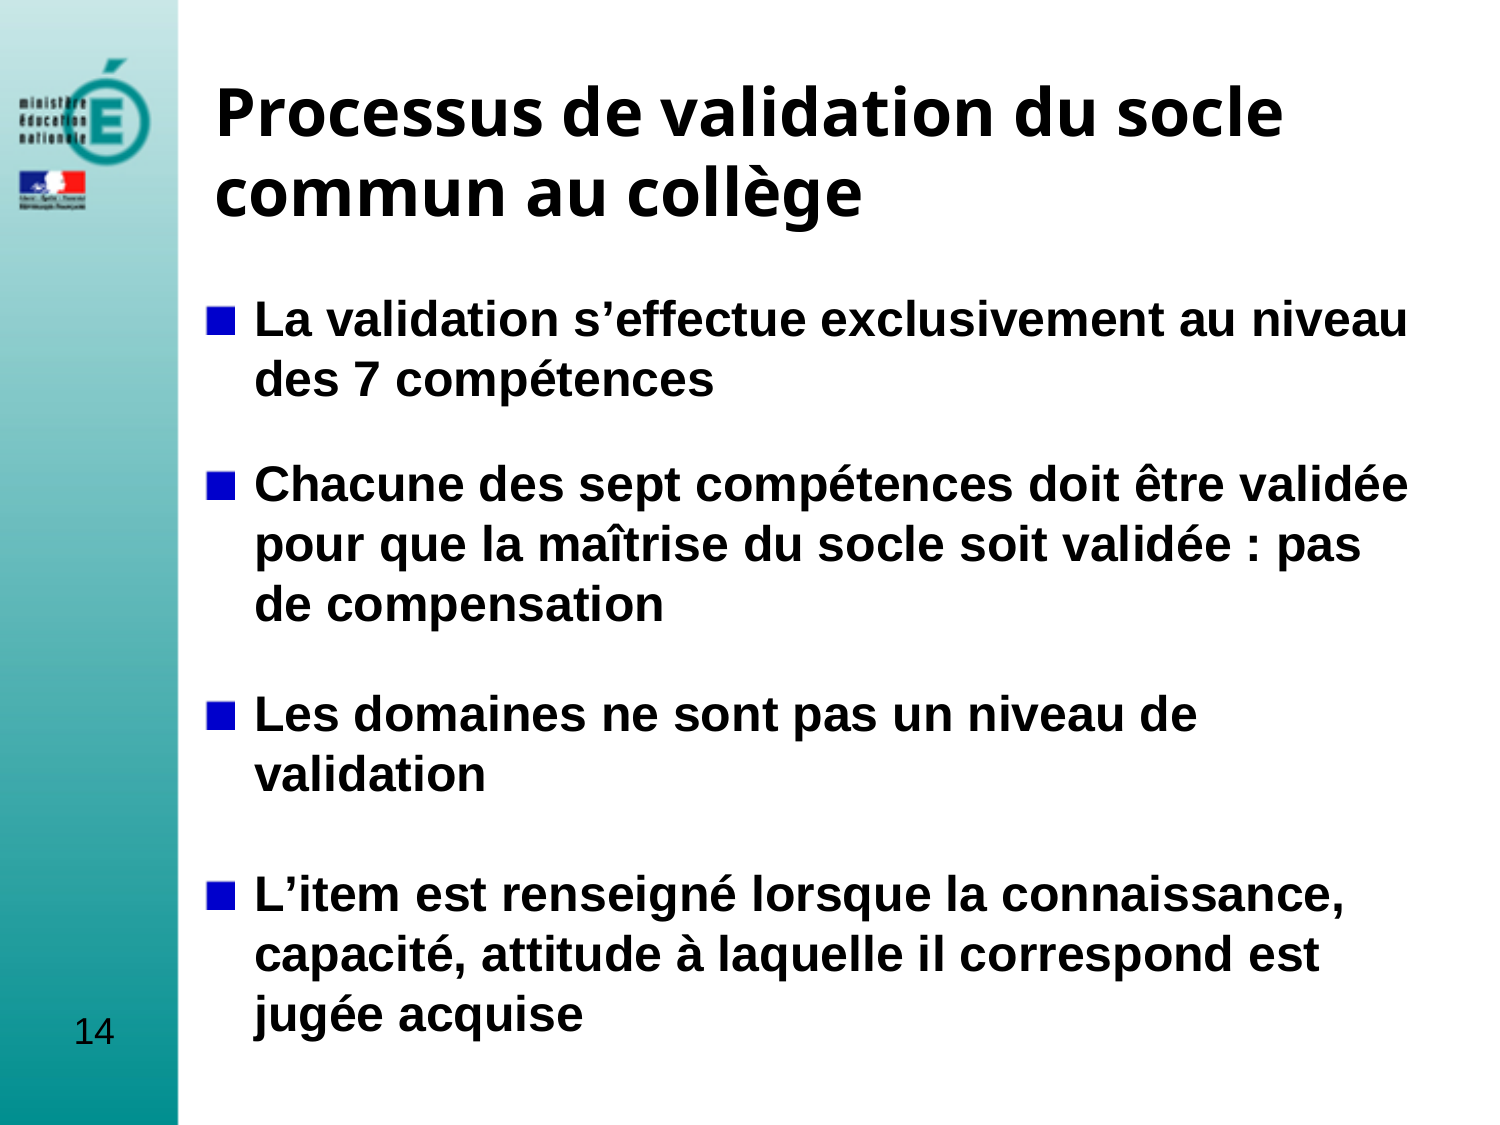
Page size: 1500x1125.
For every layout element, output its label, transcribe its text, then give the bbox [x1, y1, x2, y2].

text_box <numéro> [41, 999, 148, 1060]
picture [0, 0, 179, 1125]
title Processus de validation du socle commun au collège [199, 45, 1459, 256]
list La validation s’effectue exclusivement au niveau des 7 compétences Chacune des sept compétences doit être validée pour que la maîtrise du socle soit validée : pas de compensation Les domaines ne sont pas un niveau de validation L’item est renseigné lorsque la connaissance, capacité, attitude à laquelle il correspond est jugée acquise [183, 278, 1443, 1125]
